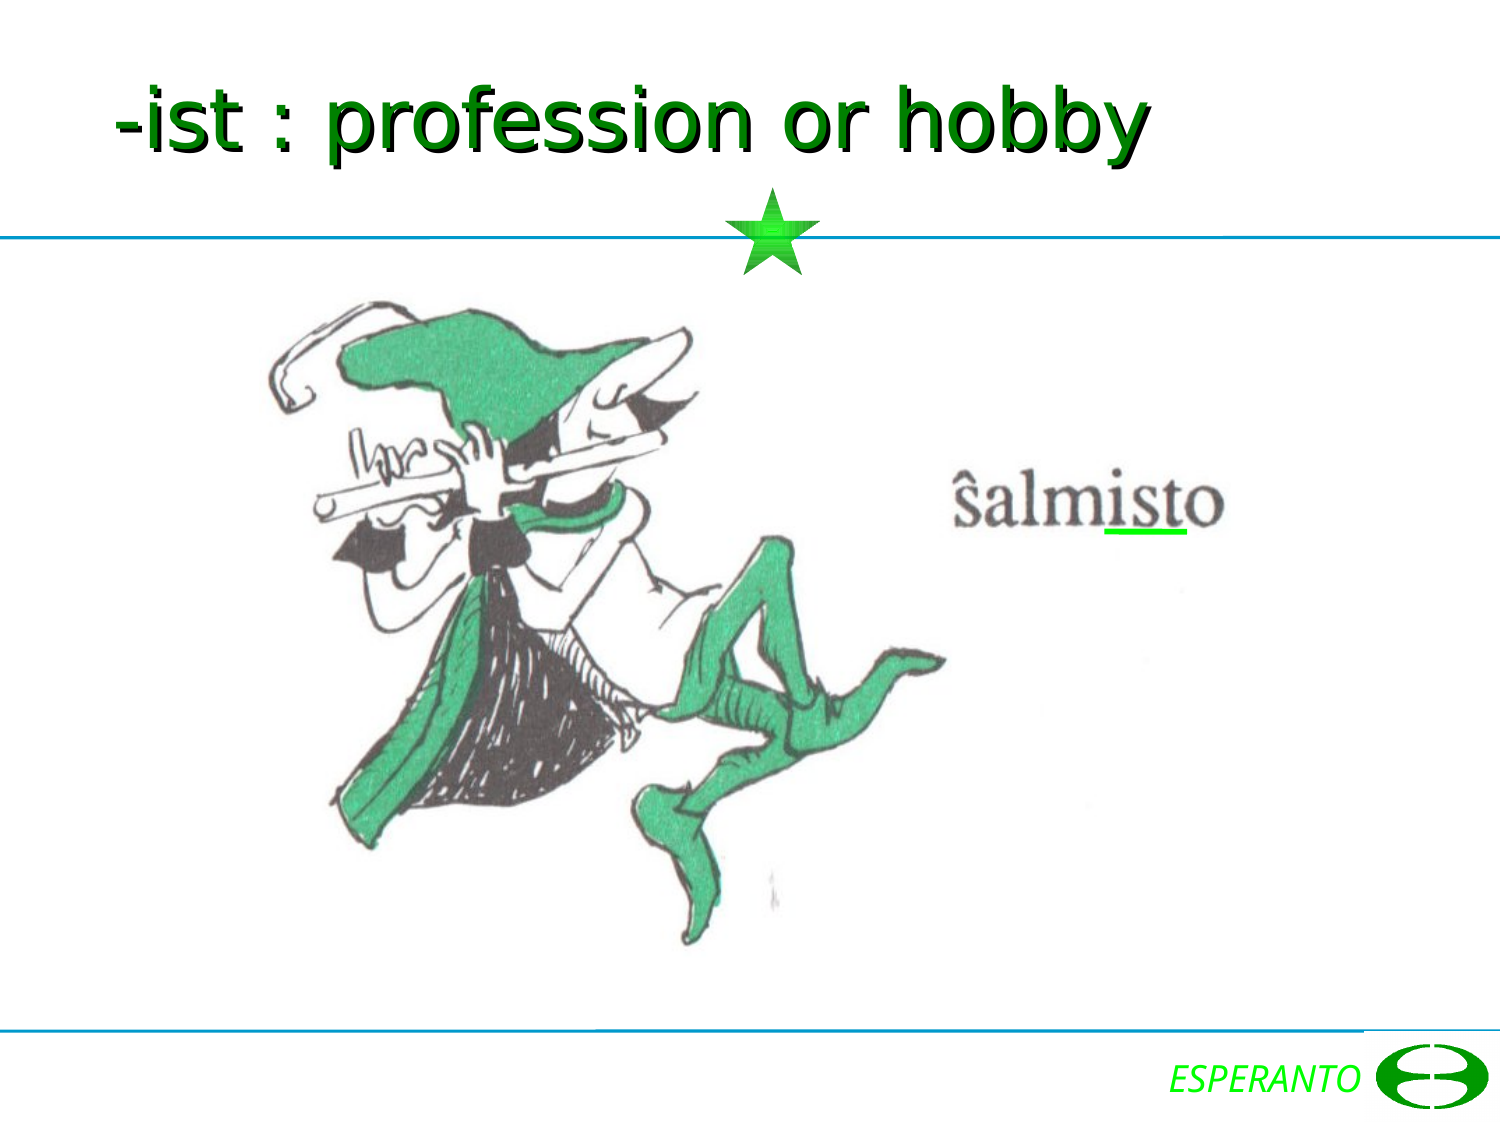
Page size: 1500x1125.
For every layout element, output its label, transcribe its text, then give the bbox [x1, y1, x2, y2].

picture [259, 292, 1235, 959]
picture [1364, 1032, 1500, 1122]
title -ist : profession or hobby [112, 5, 1448, 245]
